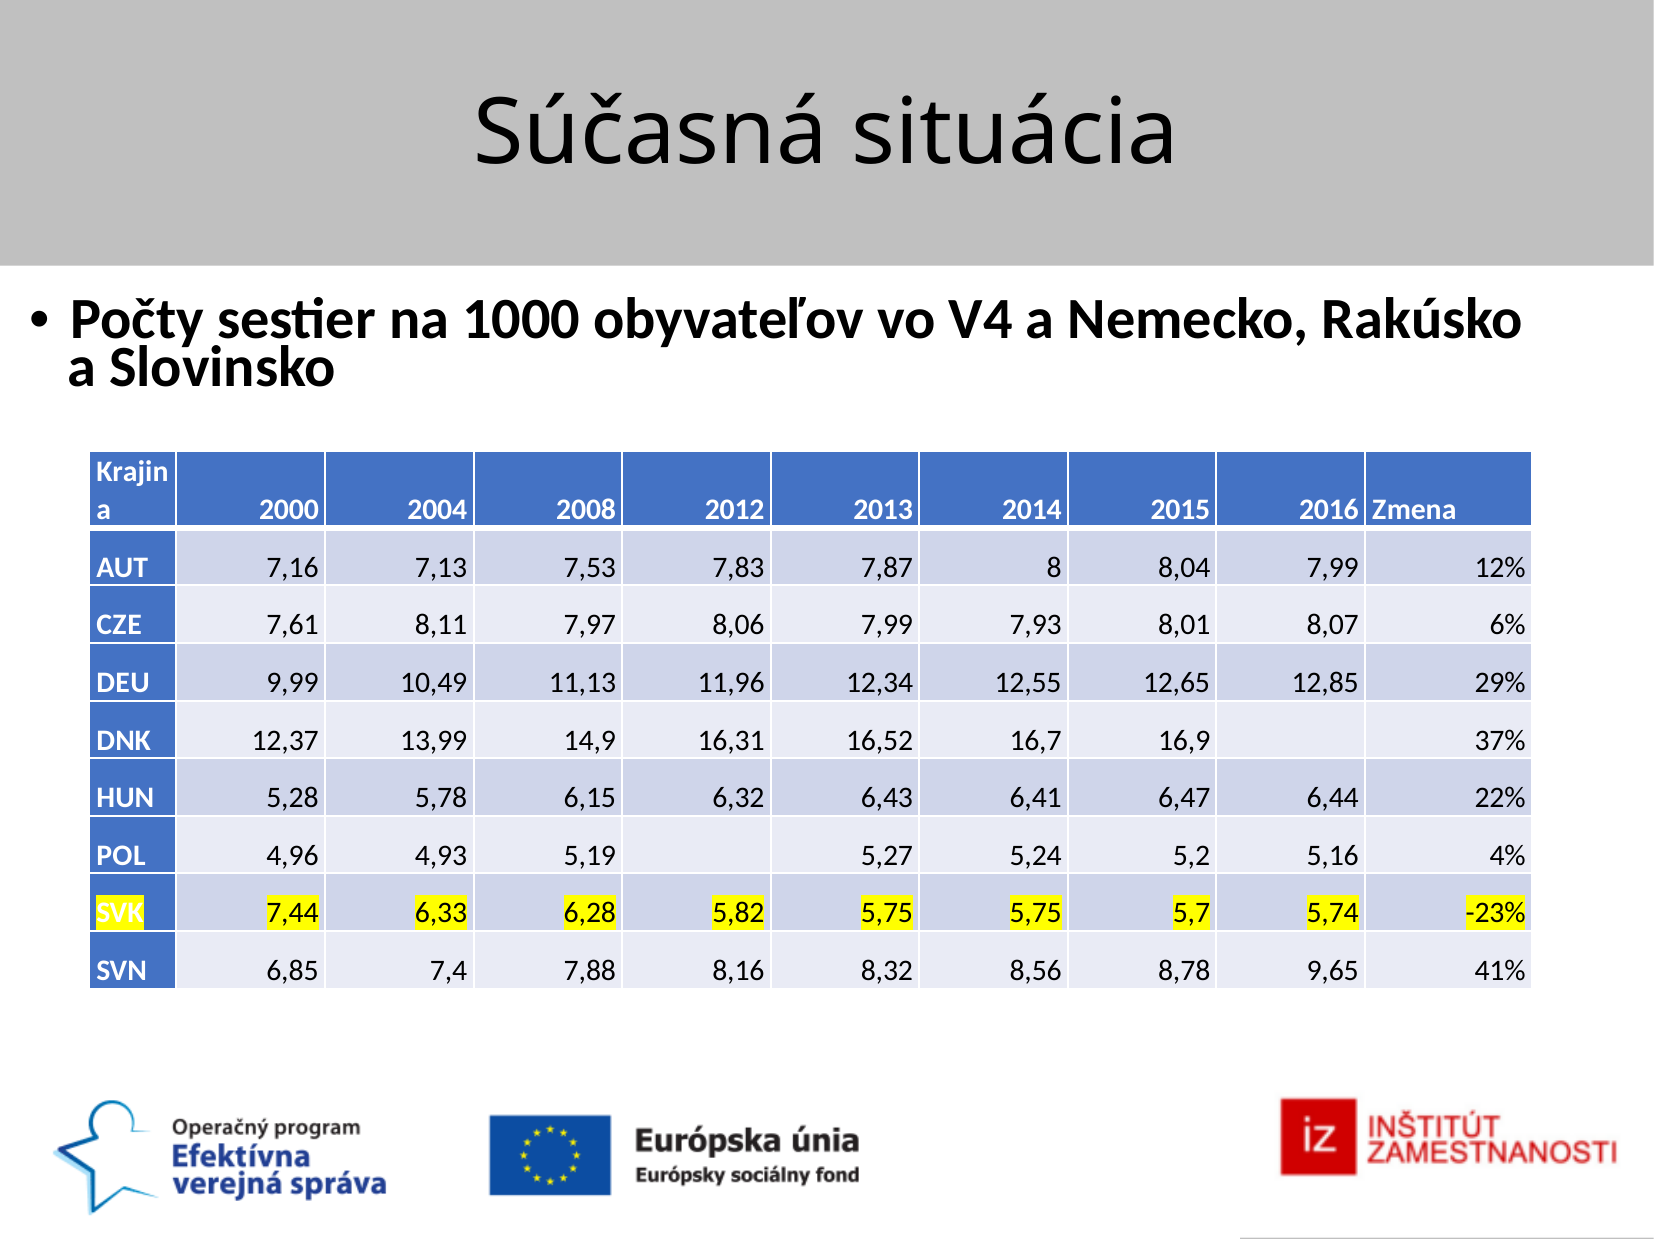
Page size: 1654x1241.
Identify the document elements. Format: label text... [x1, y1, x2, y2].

picture [1240, 1033, 1654, 1241]
title Súčasná situácia [88, 29, 1565, 237]
picture [29, 1077, 886, 1241]
picture [86, 442, 1536, 1006]
list • Počty sestier na 1000 obyvateľov vo V4 a Nemecko, Rakúsko a Slovinsko [29, 295, 1533, 1077]
